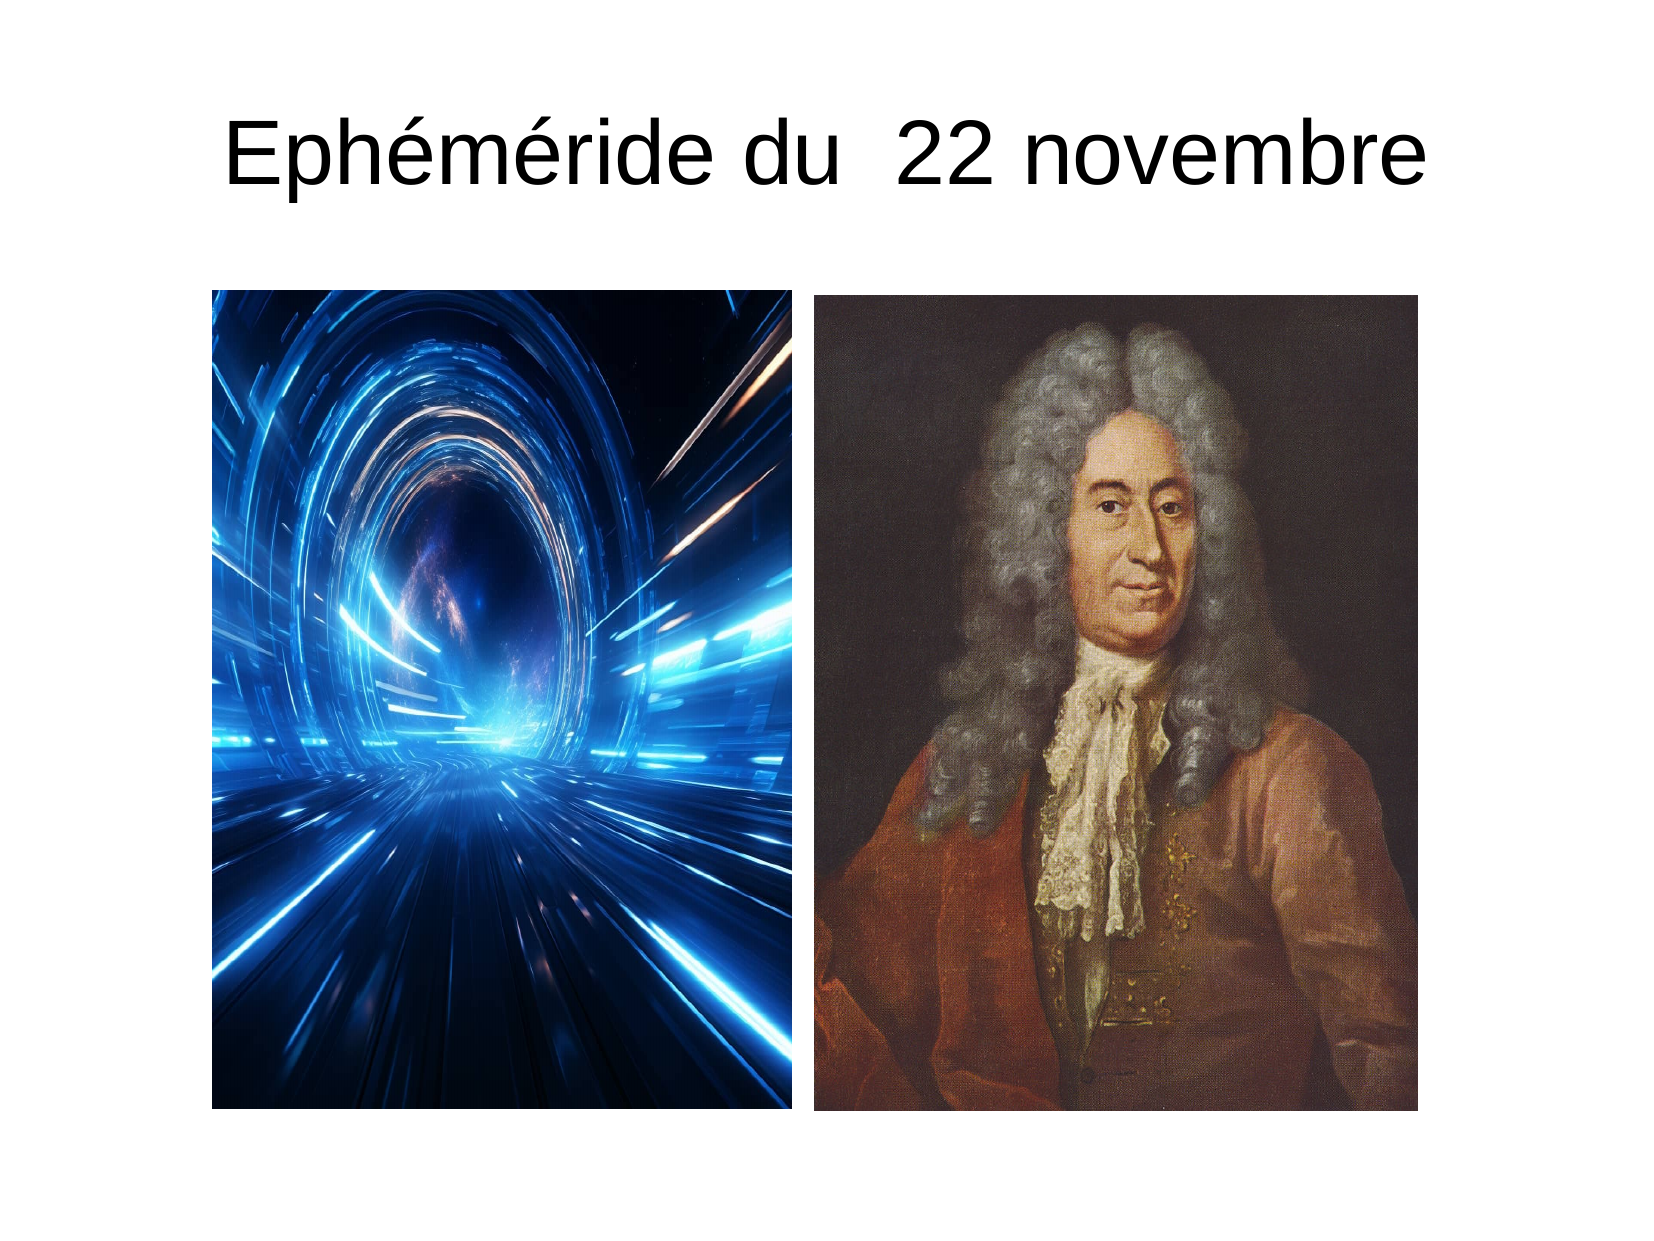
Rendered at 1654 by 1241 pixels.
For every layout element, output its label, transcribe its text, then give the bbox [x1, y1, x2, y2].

picture [212, 290, 792, 1109]
picture [814, 295, 1418, 1111]
title Ephéméride du 22 novembre [82, 49, 1571, 257]
